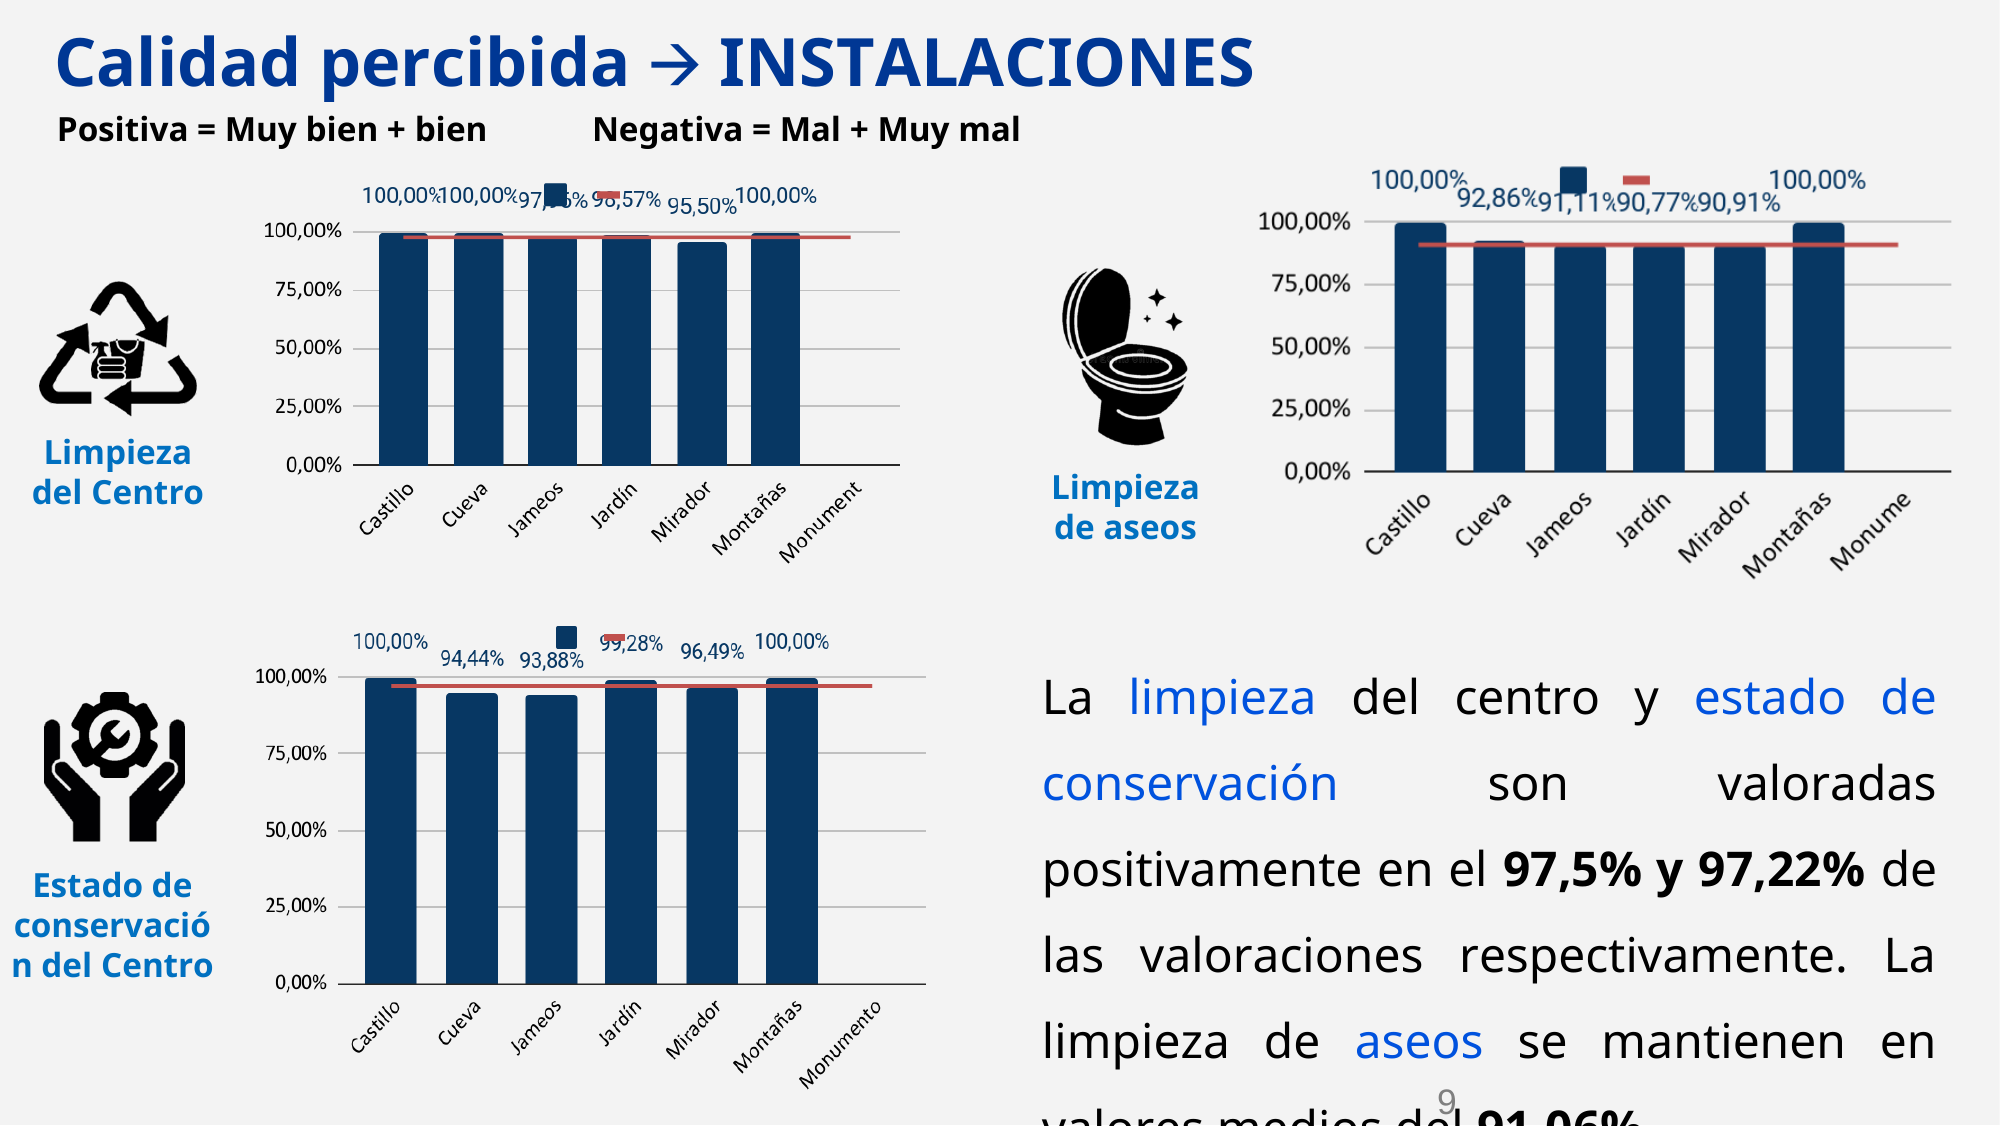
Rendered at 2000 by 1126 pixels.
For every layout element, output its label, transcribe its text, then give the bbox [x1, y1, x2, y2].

picture [1026, 258, 1223, 455]
text_box Limpieza del Centro [16, 424, 220, 520]
picture [242, 162, 921, 583]
text_box La limpieza del centro y estado de conservación son valoradas positivamente en el 97,5% y 97,22% de las valoraciones respectivamente. La limpieza de aseos se mantienen en valores medios del 91,06%. [1013, 609, 1975, 1015]
picture [1235, 144, 1975, 601]
text_box <número> [1419, 1069, 1886, 1126]
text_box Calidad percibida 🡪 INSTALACIONES [54, 0, 1277, 120]
text_box Positiva = Muy bien + bien Negativa = Mal + Muy mal [56, 101, 1123, 157]
text_box Estado de conservación del Centro [0, 856, 231, 993]
picture [44, 692, 185, 848]
picture [39, 275, 197, 422]
text_box Limpieza de aseos [985, 458, 1235, 555]
picture [231, 600, 949, 1112]
